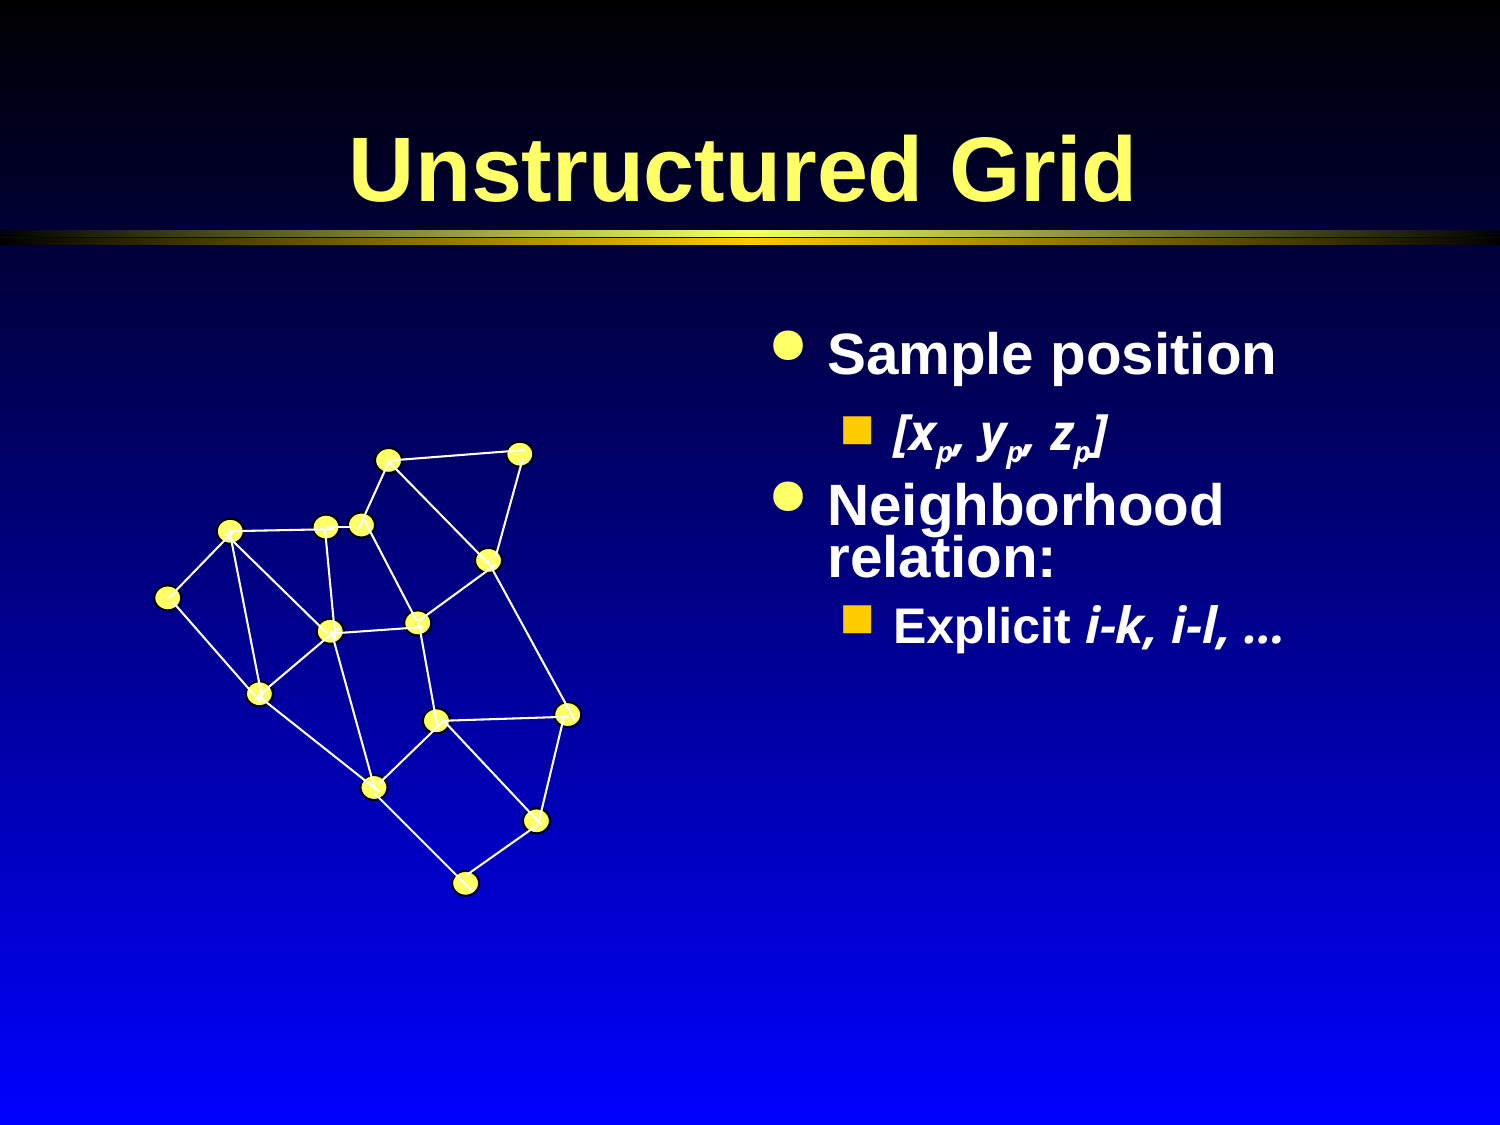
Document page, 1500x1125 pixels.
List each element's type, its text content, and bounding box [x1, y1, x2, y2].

text_box [404, 612, 418, 627]
text_box [347, 512, 370, 538]
text_box [392, 461, 403, 469]
title Unstructured Grid [99, 37, 1388, 225]
text_box [365, 513, 376, 532]
text_box [327, 528, 340, 540]
text_box [245, 689, 266, 707]
text_box [452, 870, 480, 896]
text_box [413, 610, 426, 619]
text_box [479, 547, 503, 572]
text_box [263, 687, 273, 703]
text_box [506, 441, 534, 467]
list Sample position [xp, yp, zp] Neighborhood relation: Explicit i-k, i-l, … [756, 324, 1388, 1000]
text_box [316, 618, 333, 641]
text_box [522, 809, 550, 834]
text_box [436, 708, 450, 723]
text_box [555, 718, 562, 725]
text_box [248, 681, 259, 695]
text_box [433, 723, 448, 734]
text_box [335, 619, 344, 632]
text_box [216, 518, 244, 541]
text_box [232, 532, 244, 543]
text_box [324, 637, 333, 644]
text_box [406, 629, 419, 636]
text_box [312, 514, 340, 528]
text_box [365, 775, 371, 783]
text_box [474, 554, 489, 572]
text_box [420, 616, 432, 635]
text_box [154, 585, 182, 611]
text_box [336, 634, 344, 643]
text_box [422, 708, 436, 732]
text_box [529, 808, 540, 818]
text_box [375, 447, 402, 472]
text_box [554, 702, 582, 728]
text_box [261, 681, 269, 690]
text_box [360, 774, 388, 801]
text_box [386, 465, 396, 473]
text_box [313, 531, 324, 540]
